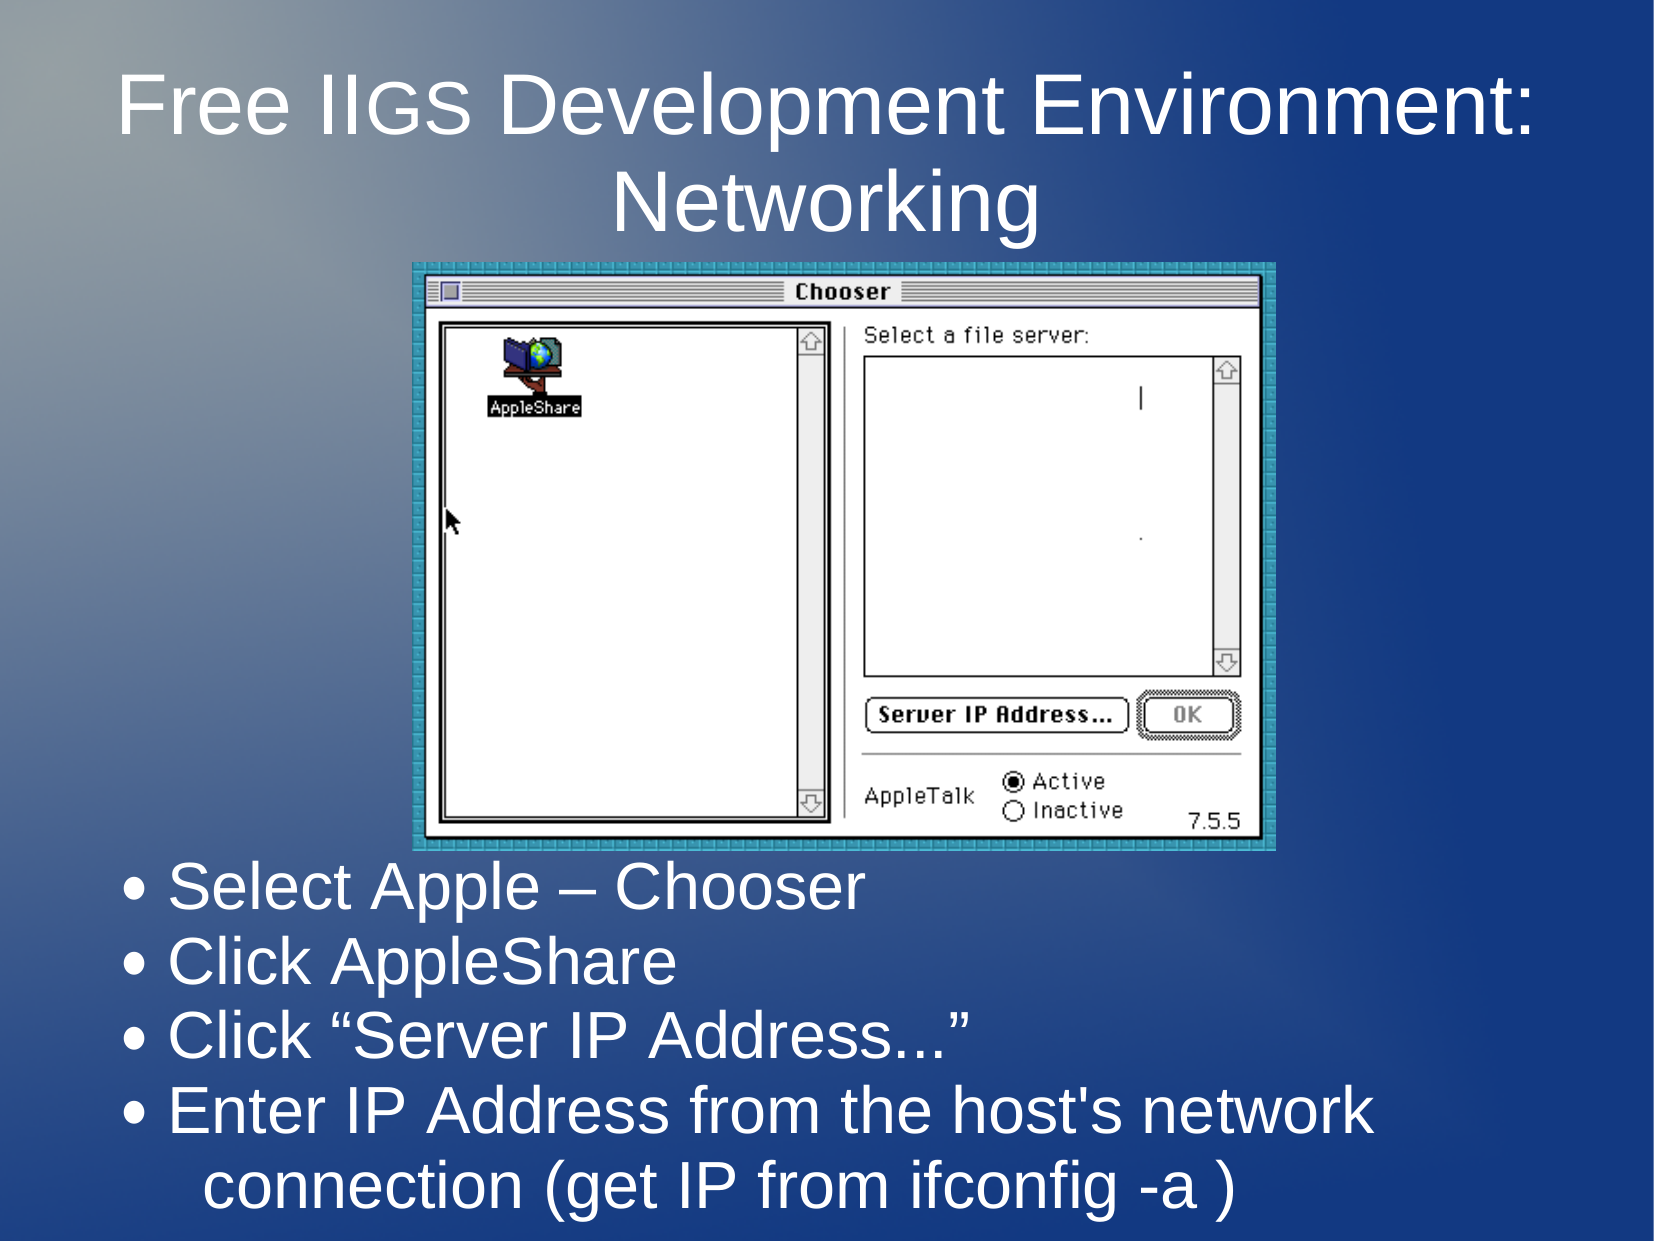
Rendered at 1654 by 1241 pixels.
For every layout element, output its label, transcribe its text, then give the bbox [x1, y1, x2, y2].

picture [0, 0, 1654, 1241]
title Free IIGS Development Environment: Networking [82, 49, 1571, 175]
subtitle Select Apple – Chooser Click AppleShare Click “Server IP Address...” Enter IP Address from the host's network connection (get IP from ifconfig -a ) [82, 175, 1571, 1223]
